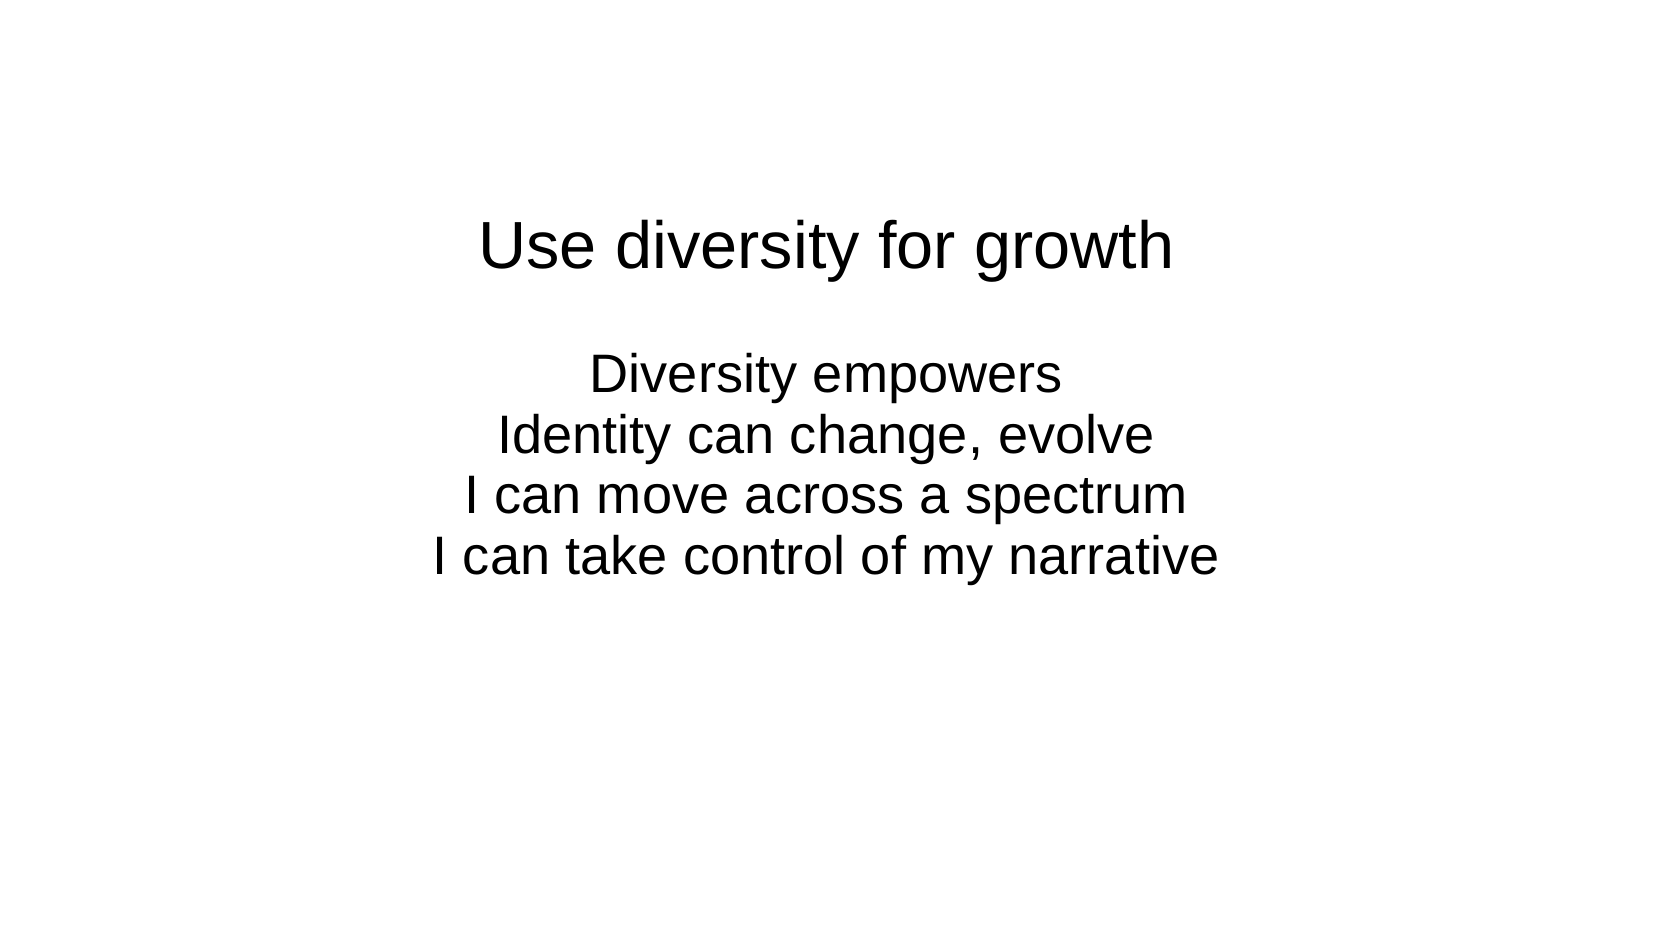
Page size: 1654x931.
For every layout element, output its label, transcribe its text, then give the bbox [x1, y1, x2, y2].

subtitle Use diversity for growth Diversity empowers Identity can change, evolve I can move across a spectrum I can take control of my narrative [82, 37, 1571, 757]
